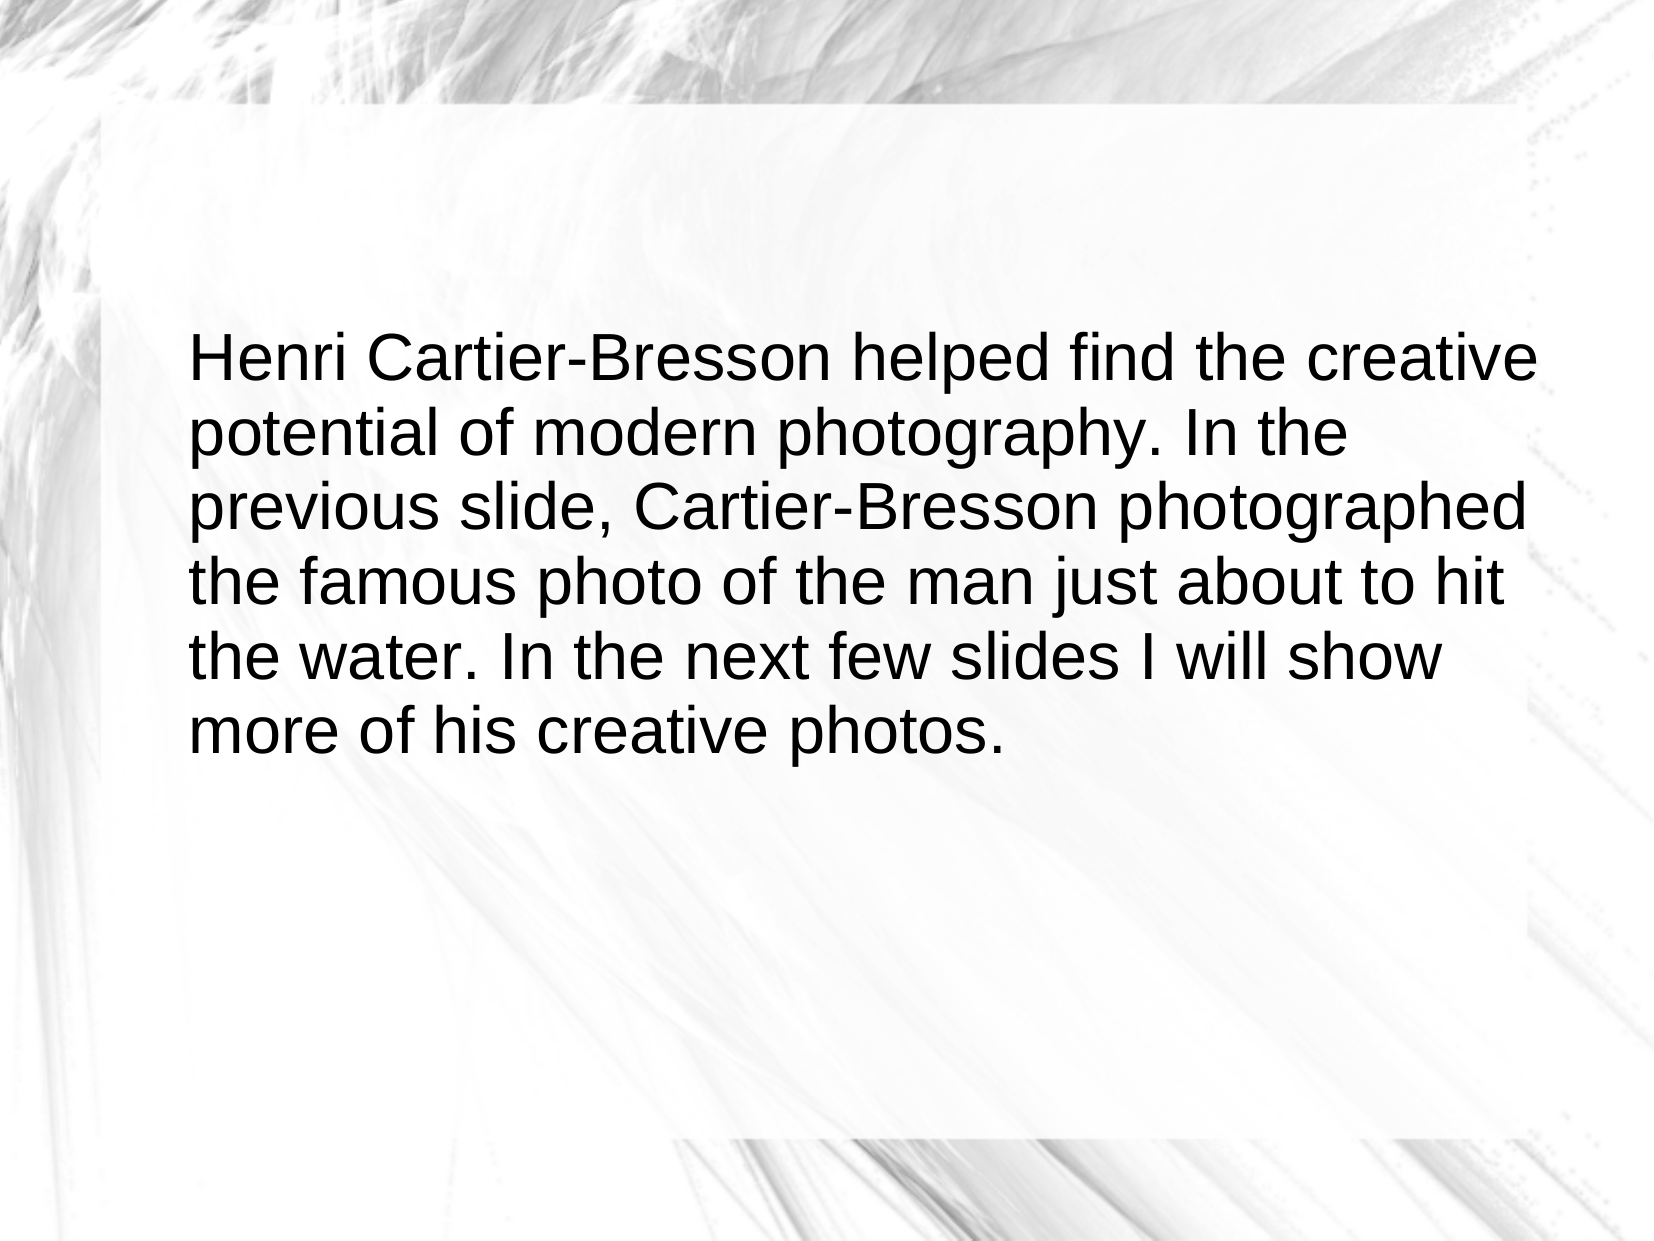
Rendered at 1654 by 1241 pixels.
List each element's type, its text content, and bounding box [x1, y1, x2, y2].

list Henri Cartier-Bresson helped find the creative potential of modern photography. In the previous slide, Cartier-Bresson photographed the famous photo of the man just about to hit the water. In the next few slides I will show more of his creative photos. [118, 319, 1571, 945]
picture [0, 0, 1654, 1241]
